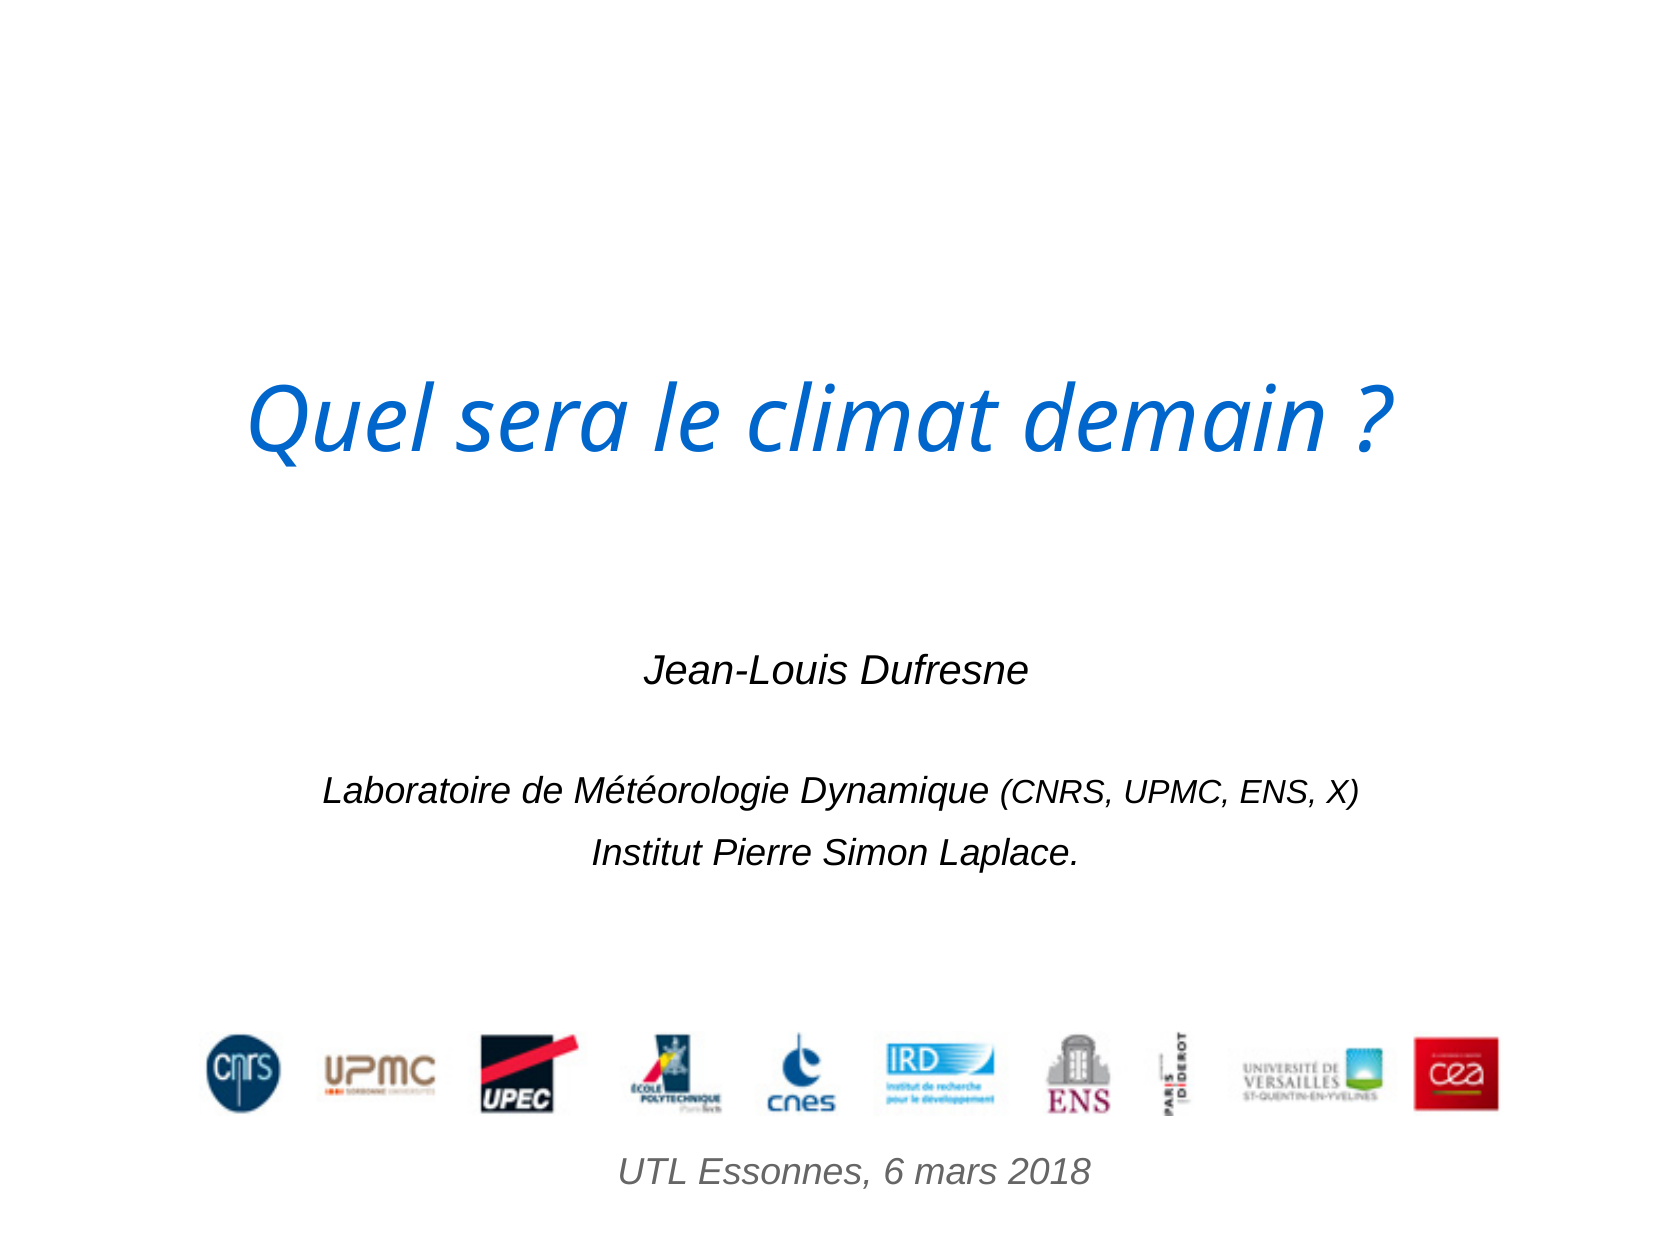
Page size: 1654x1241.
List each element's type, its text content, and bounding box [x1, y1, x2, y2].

picture [199, 1031, 1503, 1116]
text_box Quel sera le climat demain ? [76, 351, 1562, 556]
text_box Jean-Louis Dufresne Laboratoire de Météorologie Dynamique (CNRS, UPMC, ENS, X) Institut Pierre Simon Laplace. [165, 635, 1518, 940]
text_box UTL Essonnes, 6 mars 2018 [94, 1143, 1614, 1201]
